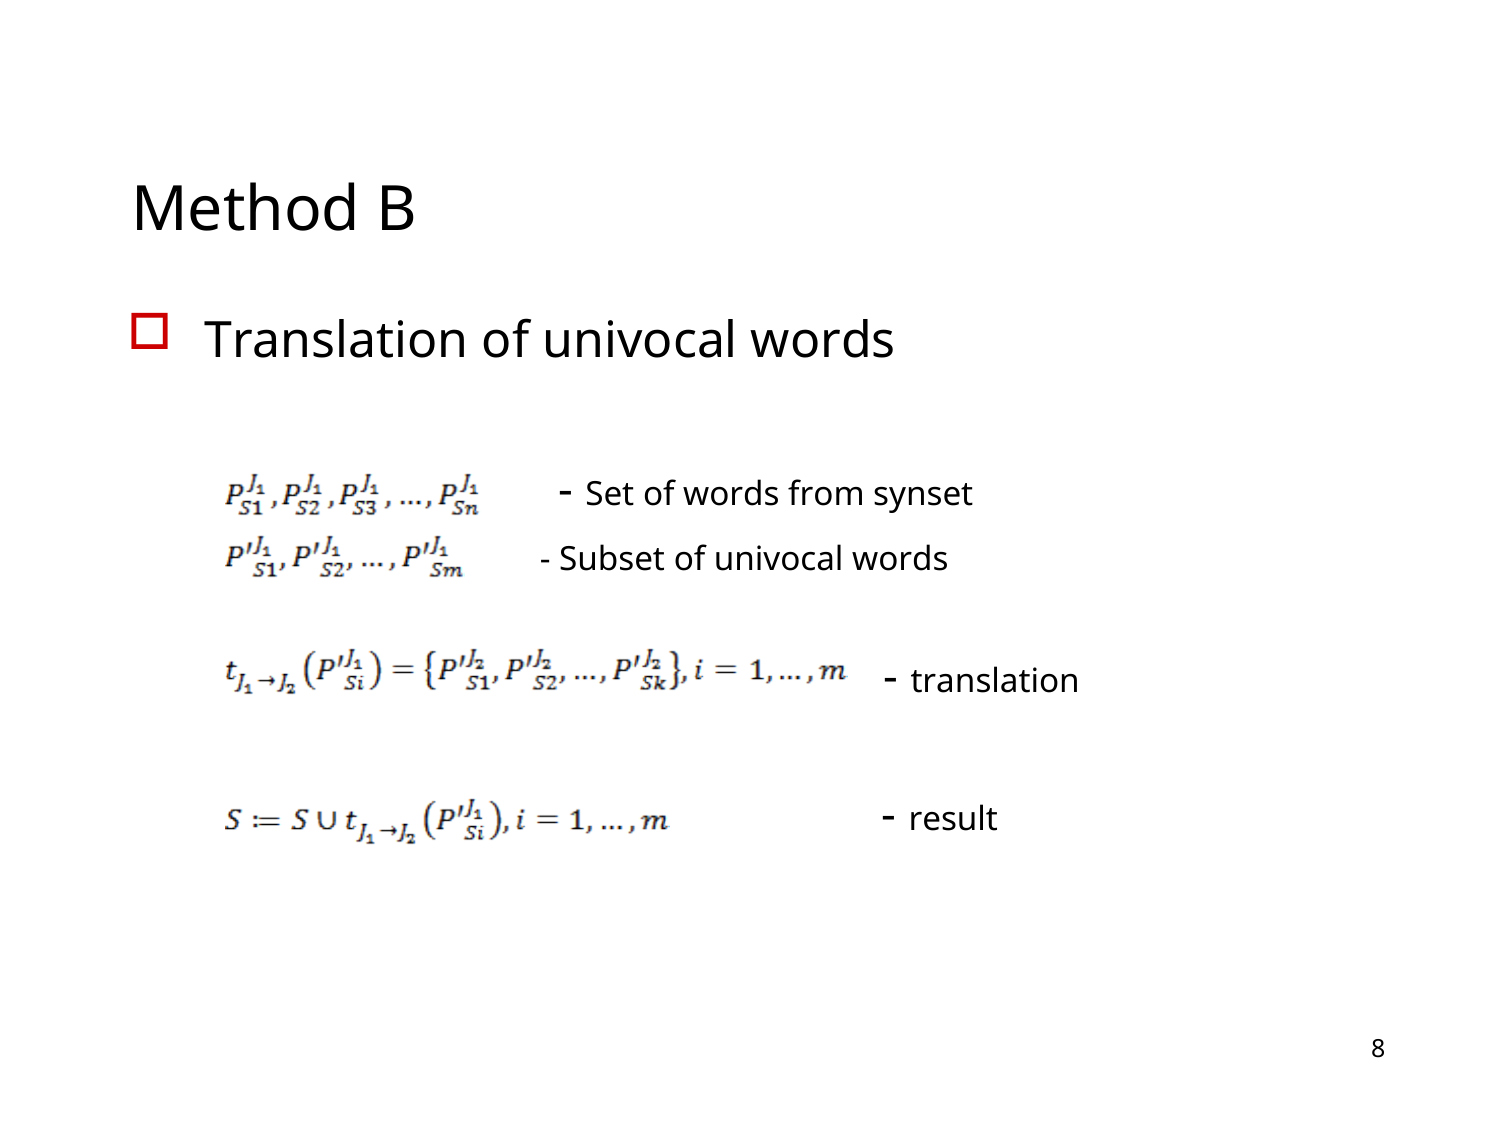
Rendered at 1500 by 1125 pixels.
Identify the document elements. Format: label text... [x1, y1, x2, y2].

text_box <number> [1074, 1024, 1401, 1103]
text_box - result [867, 787, 1014, 847]
picture [225, 637, 848, 713]
text_box - translation [869, 649, 1095, 710]
text_box - Set of words from synset [543, 462, 989, 522]
text_box Translation of univocal words [112, 299, 1401, 451]
text_box - Subset of univocal words [524, 537, 1463, 585]
picture [225, 787, 670, 863]
picture [225, 462, 485, 598]
title Method B [99, 62, 1401, 250]
